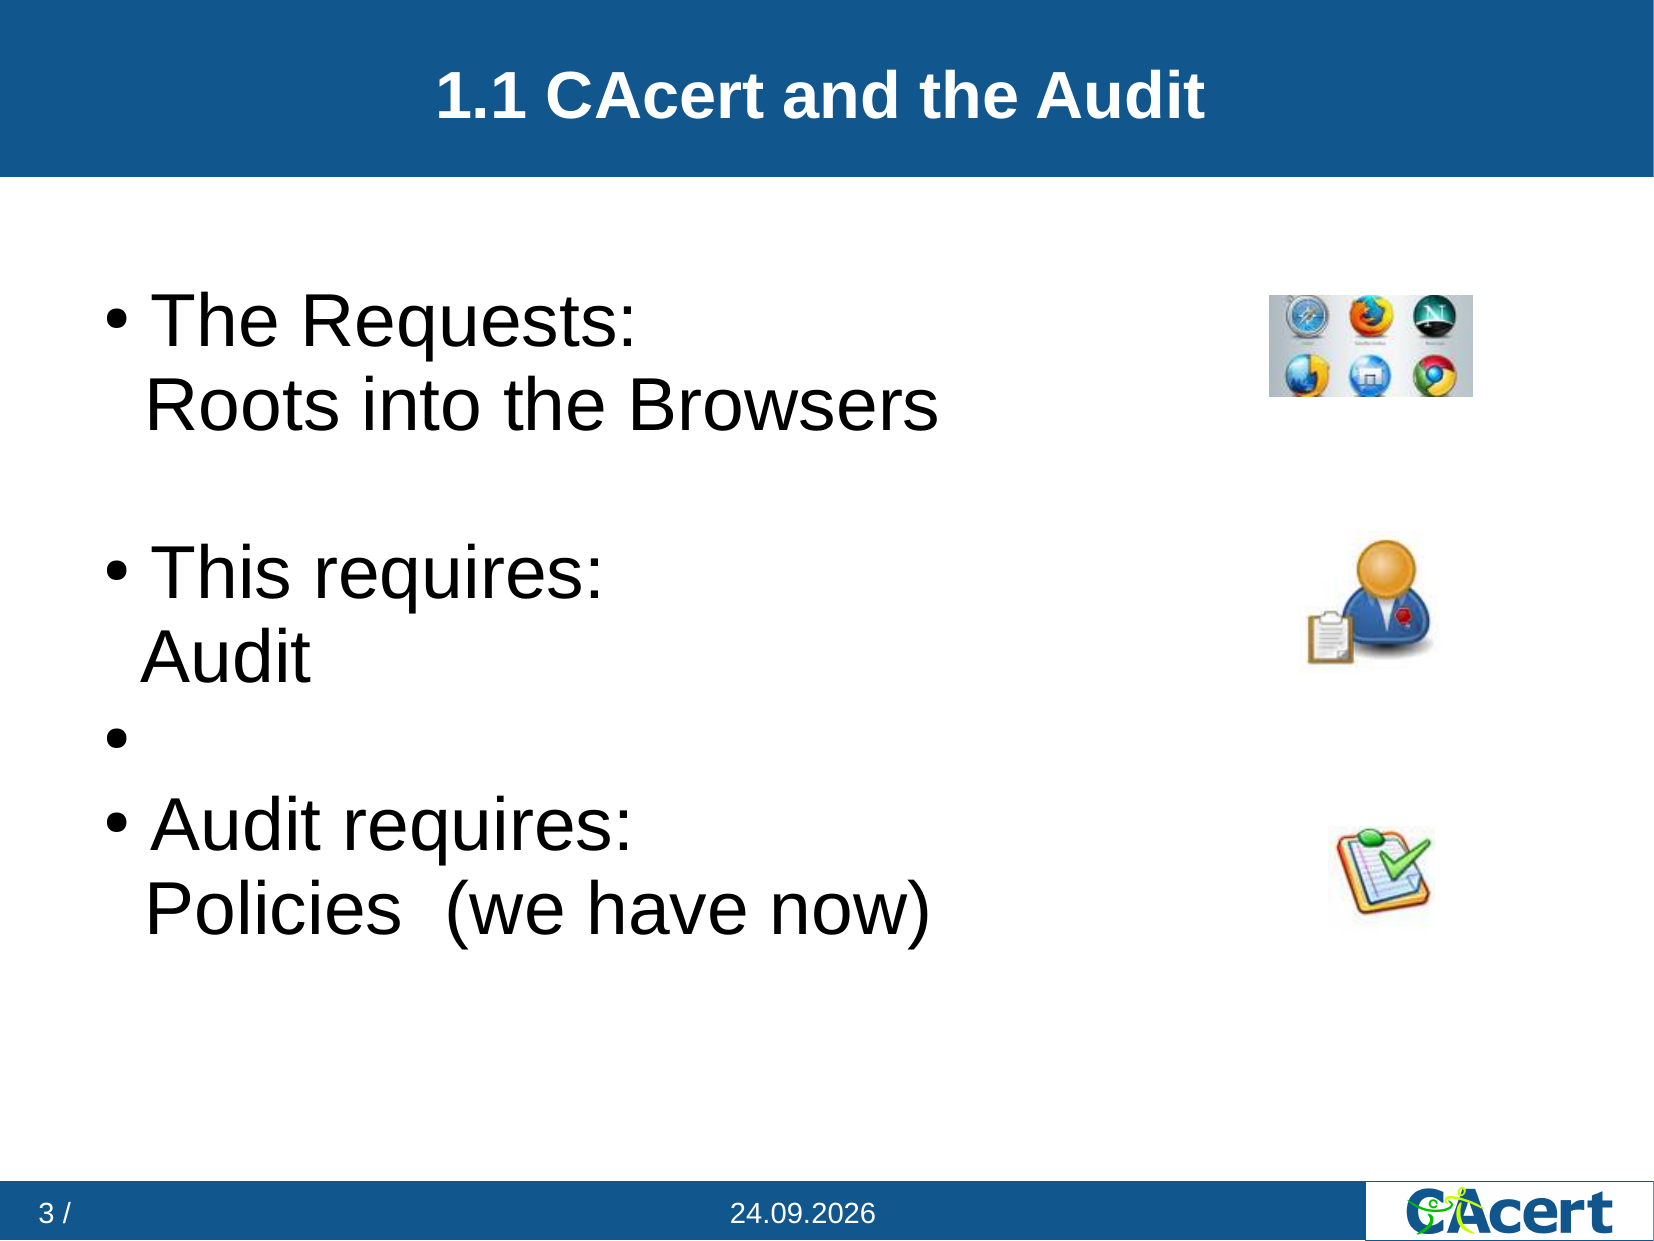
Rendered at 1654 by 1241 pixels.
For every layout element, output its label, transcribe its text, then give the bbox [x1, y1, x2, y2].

title 1.1 CAcert and the Audit [76, 17, 1565, 166]
picture [1269, 295, 1473, 397]
picture [1328, 826, 1435, 933]
picture [1299, 531, 1442, 674]
text_box The Requests: Roots into the Browsers This requires: Audit Audit requires: Policies (we have now) [88, 270, 956, 958]
